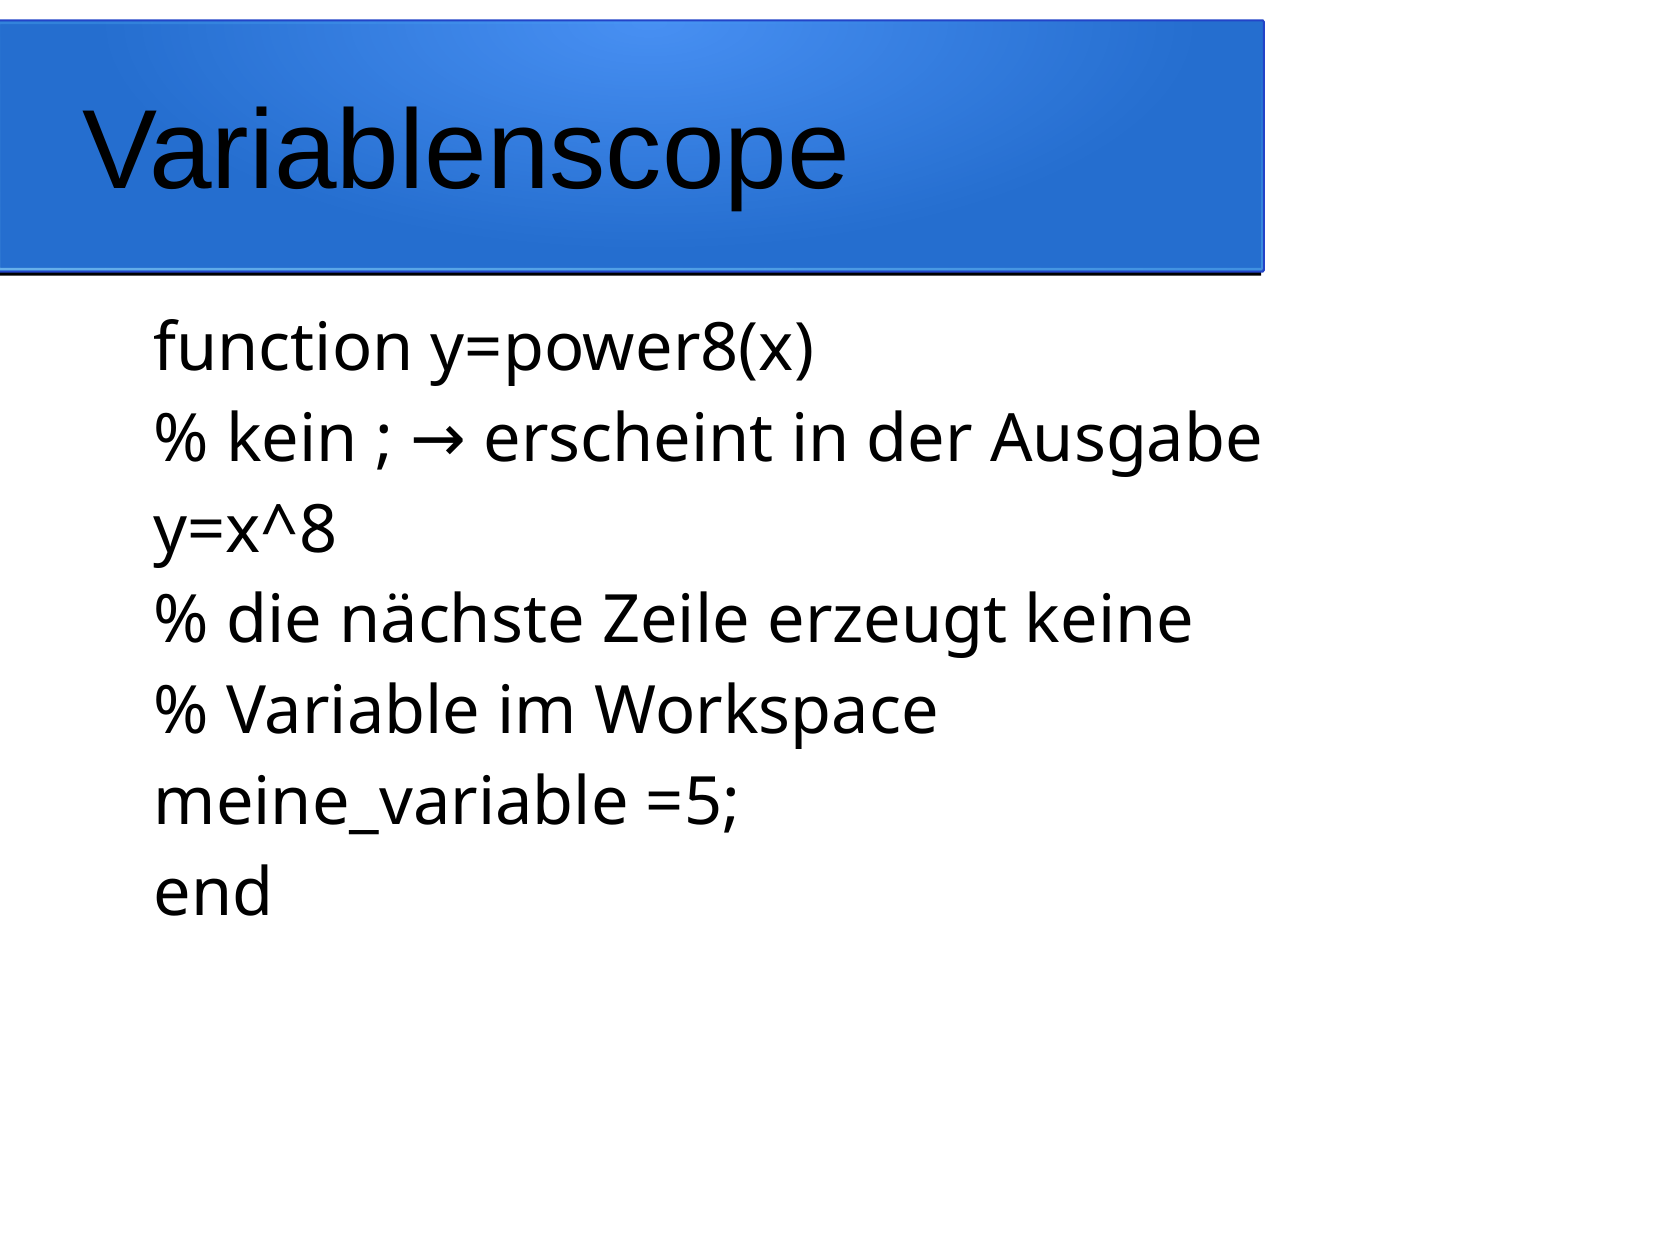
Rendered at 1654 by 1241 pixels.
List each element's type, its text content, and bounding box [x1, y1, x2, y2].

title Variablenscope [82, 47, 1235, 252]
list function y=power8(x) % kein ; → erscheint in der Ausgabe y=x^8 % die nächste Zeile erzeugt keine % Variable im Workspace meine_variable =5; end [82, 299, 1571, 1019]
